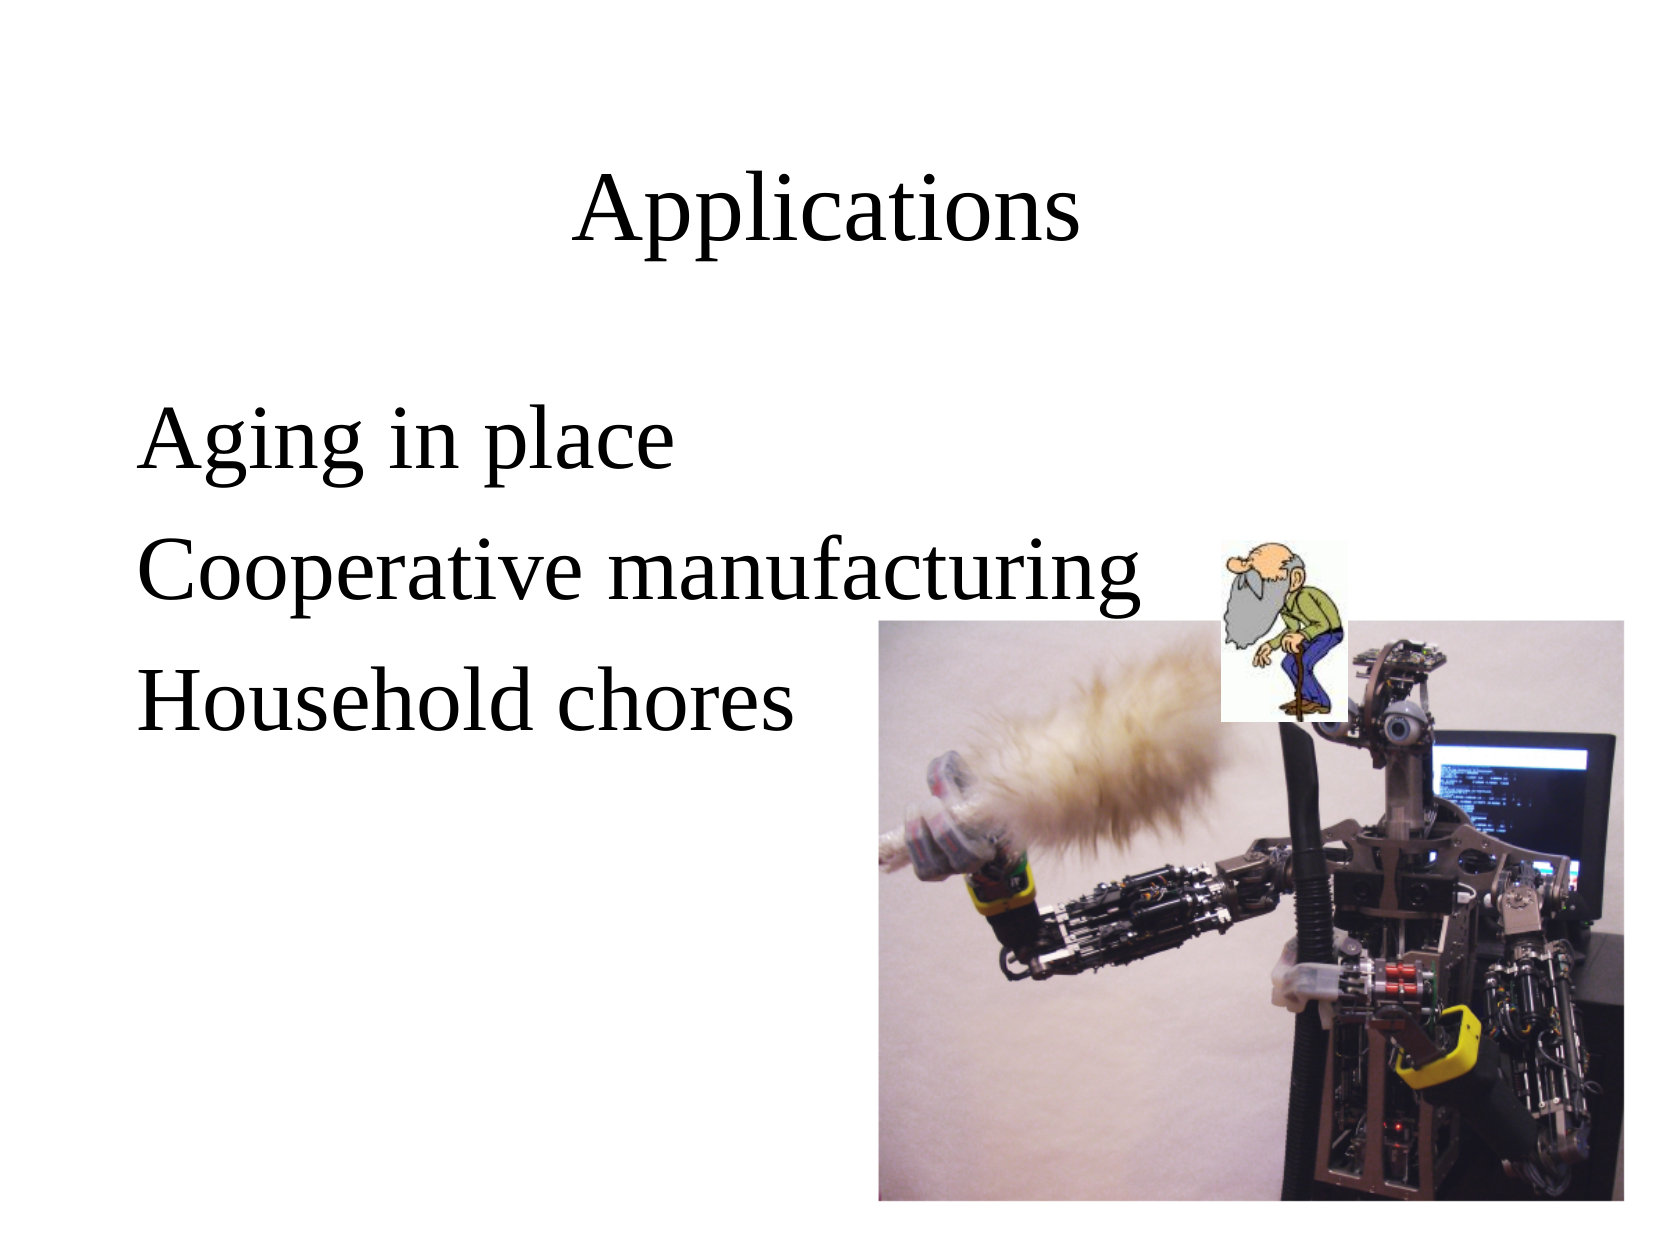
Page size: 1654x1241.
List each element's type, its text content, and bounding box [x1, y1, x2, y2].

title Applications [121, 102, 1534, 311]
picture [876, 540, 1627, 1204]
list Aging in place Cooperative manufacturing Household chores [118, 386, 1210, 1168]
